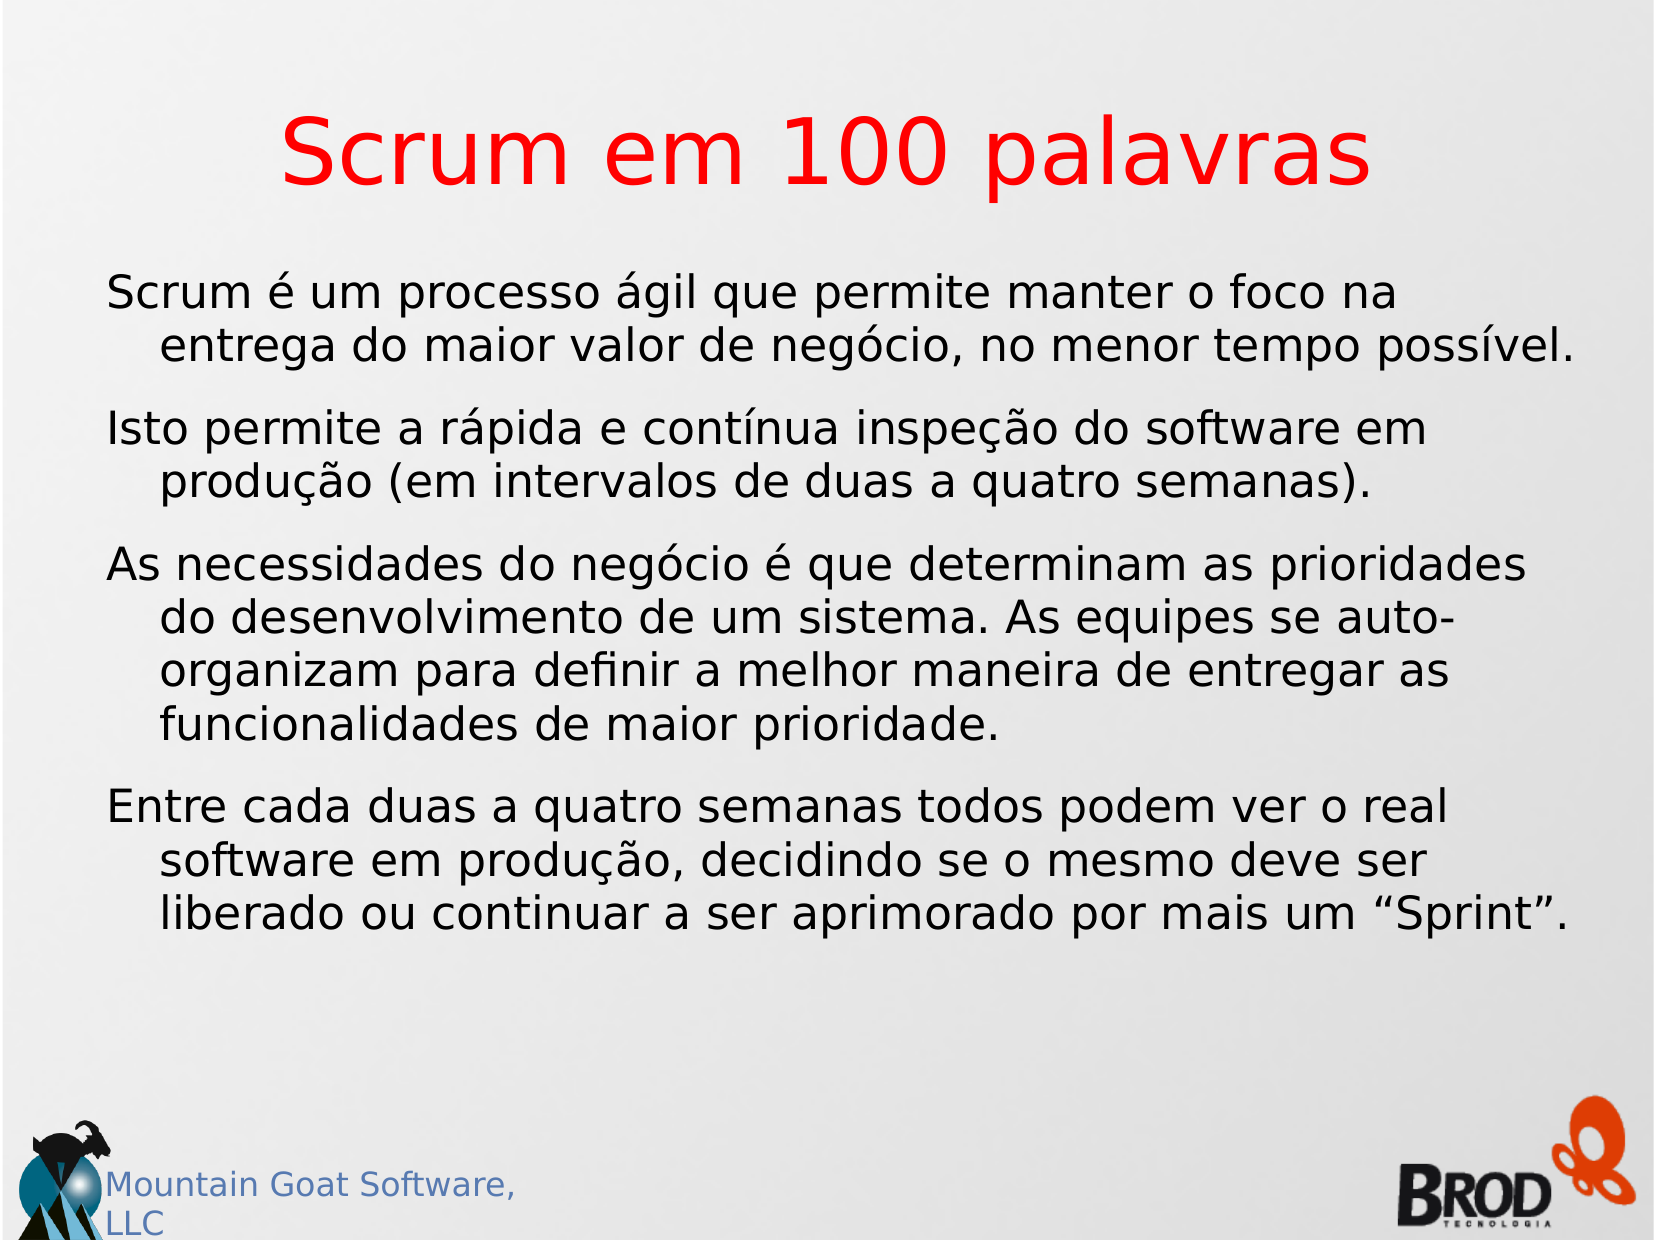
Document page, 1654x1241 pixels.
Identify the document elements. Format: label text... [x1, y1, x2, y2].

title Scrum em 100 palavras [82, 49, 1571, 257]
picture [2, 0, 1654, 1241]
list Scrum é um processo ágil que permite manter o foco na entrega do maior valor de negócio, no menor tempo possível. Isto permite a rápida e contínua inspeção do software em produção (em intervalos de duas a quatro semanas). As necessidades do negócio é que determinam as prioridades do desenvolvimento de um sistema. As equipes se auto-organizam para definir a melhor maneira de entregar as funcionalidades de maior prioridade. Entre cada duas a quatro semanas todos podem ver o real software em produção, decidindo se o mesmo deve ser liberado ou continuar a ser aprimorado por mais um “Sprint”. [88, 265, 1577, 1070]
